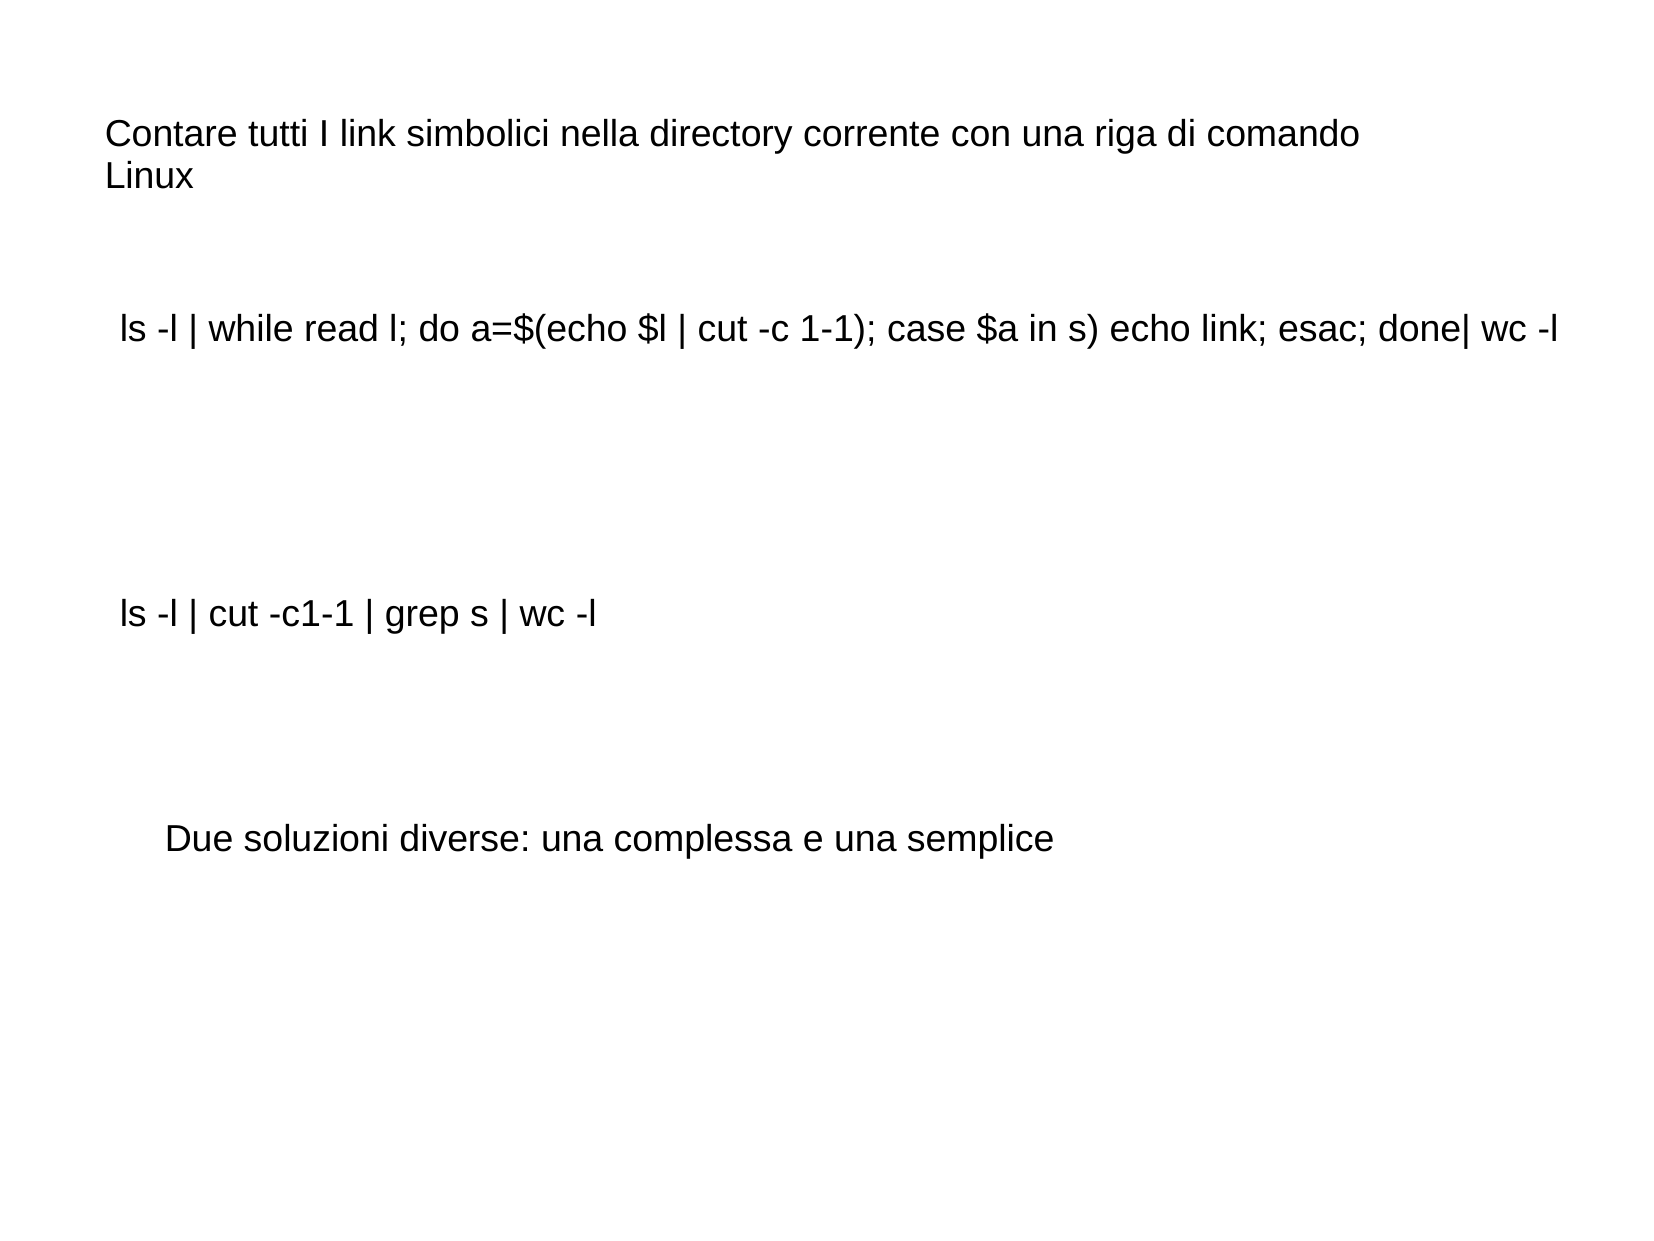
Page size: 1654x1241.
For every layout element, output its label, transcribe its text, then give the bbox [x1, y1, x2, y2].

text_box ls -l | while read l; do a=$(echo $l | cut -c 1-1); case $a in s) echo link; esac; done| wc -l [105, 300, 1591, 357]
text_box Contare tutti I link simbolici nella directory corrente con una riga di comando Linux [90, 105, 1471, 204]
text_box ls -l | cut -c1-1 | grep s | wc -l [105, 585, 1276, 642]
text_box Due soluzioni diverse: una complessa e una semplice [150, 810, 1486, 867]
